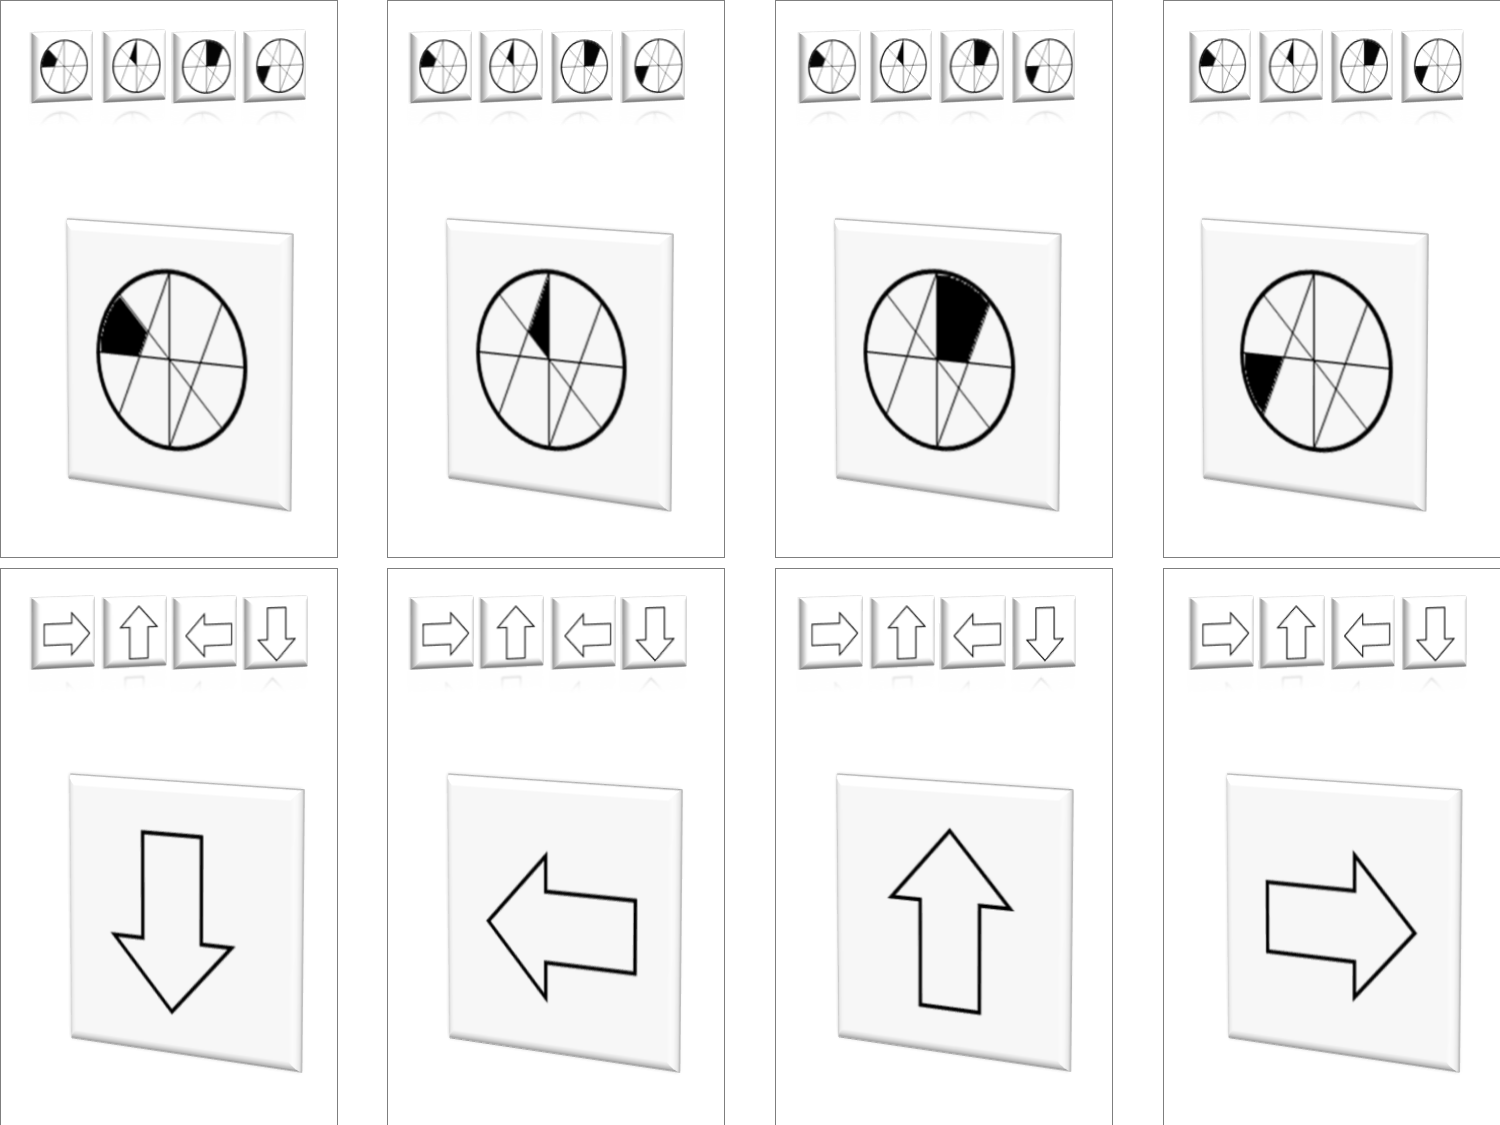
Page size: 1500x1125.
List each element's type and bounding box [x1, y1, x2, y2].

text_box [775, 568, 1113, 1125]
text_box [1163, 0, 1500, 557]
picture [828, 211, 1067, 520]
picture [439, 211, 678, 520]
picture [792, 593, 1080, 747]
picture [829, 765, 1079, 1078]
picture [1220, 765, 1468, 1079]
text_box [775, 0, 1113, 557]
picture [440, 765, 688, 1079]
picture [792, 27, 1079, 179]
text_box [387, 0, 725, 557]
picture [24, 593, 312, 747]
picture [24, 27, 311, 179]
text_box [1163, 568, 1500, 1125]
picture [62, 765, 310, 1079]
picture [1183, 593, 1471, 747]
text_box [0, 568, 337, 1125]
picture [60, 211, 299, 520]
picture [1195, 211, 1434, 520]
picture [403, 27, 690, 179]
picture [403, 593, 691, 747]
text_box [0, 0, 337, 557]
text_box [387, 568, 725, 1125]
picture [1183, 27, 1468, 179]
